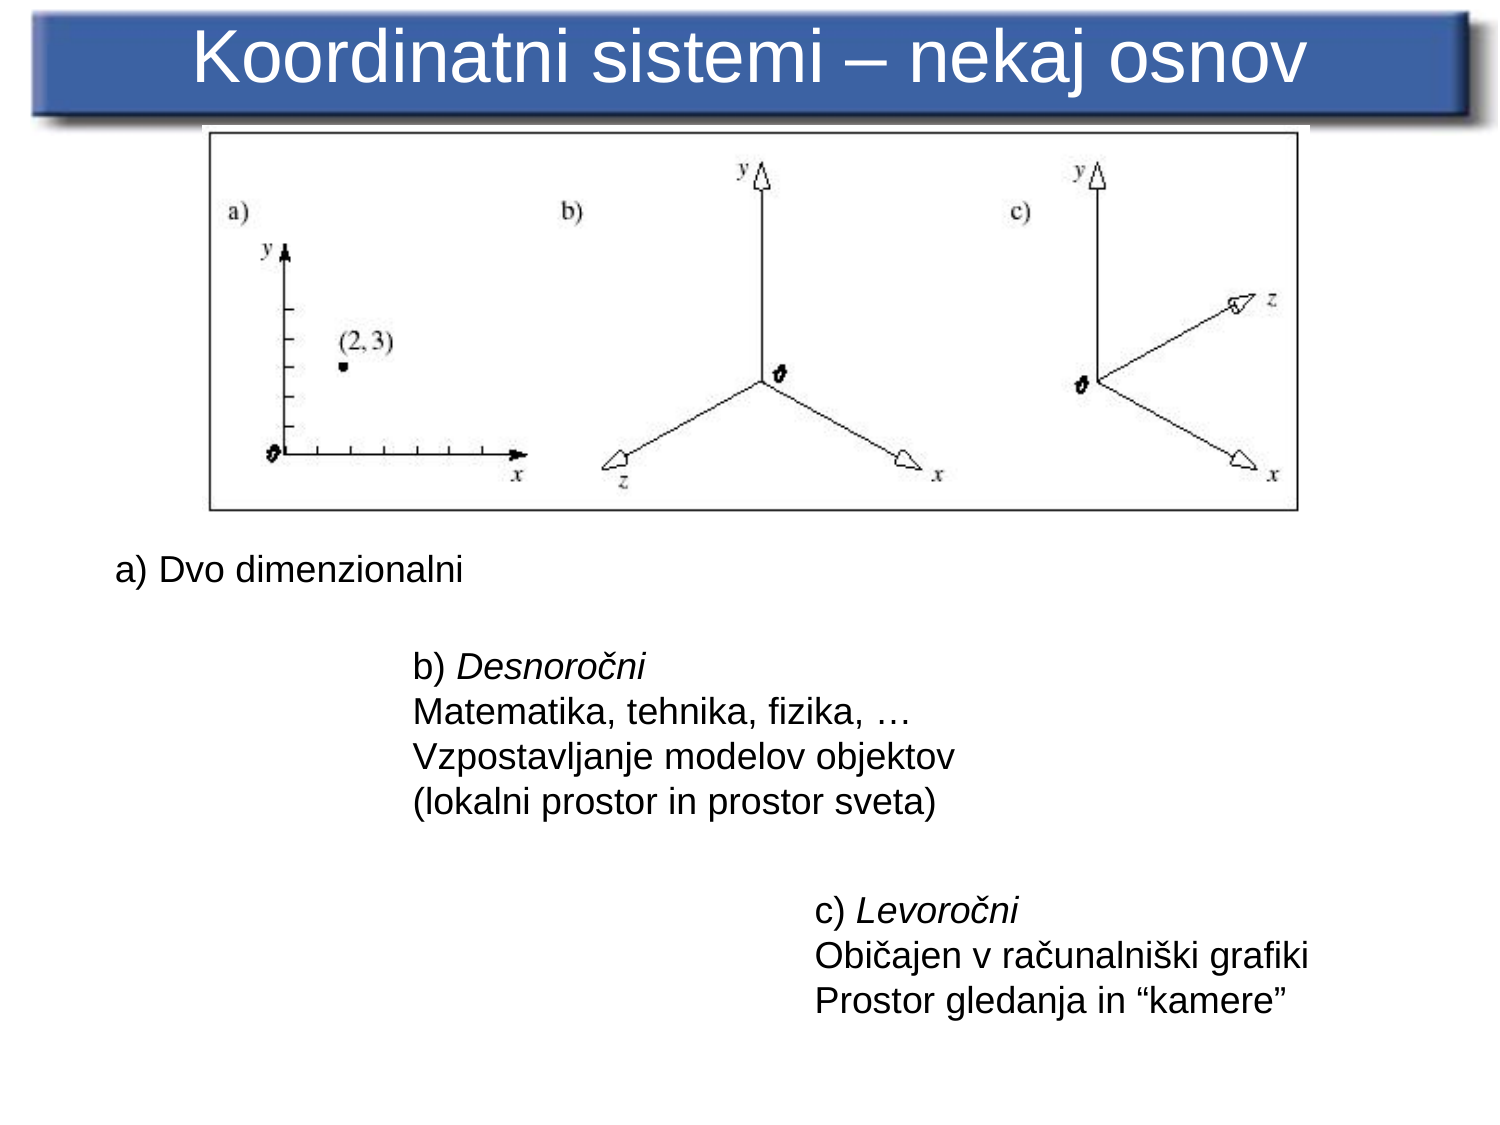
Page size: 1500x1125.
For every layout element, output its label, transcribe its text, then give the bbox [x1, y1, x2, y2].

text_box b) Desnoročni Matematika, tehnika, fizika, … Vzpostavljanje modelov objektov (lokalni prostor in prostor sveta) [397, 634, 992, 830]
text_box c) Levoročni Običajen v računalniški grafiki Prostor gledanja in “kamere” [799, 878, 1422, 1029]
text_box Koordinatni sistemi – nekaj osnov [159, 0, 1341, 106]
text_box a) Dvo dimenzionalni [99, 537, 517, 598]
picture [30, 8, 1498, 519]
